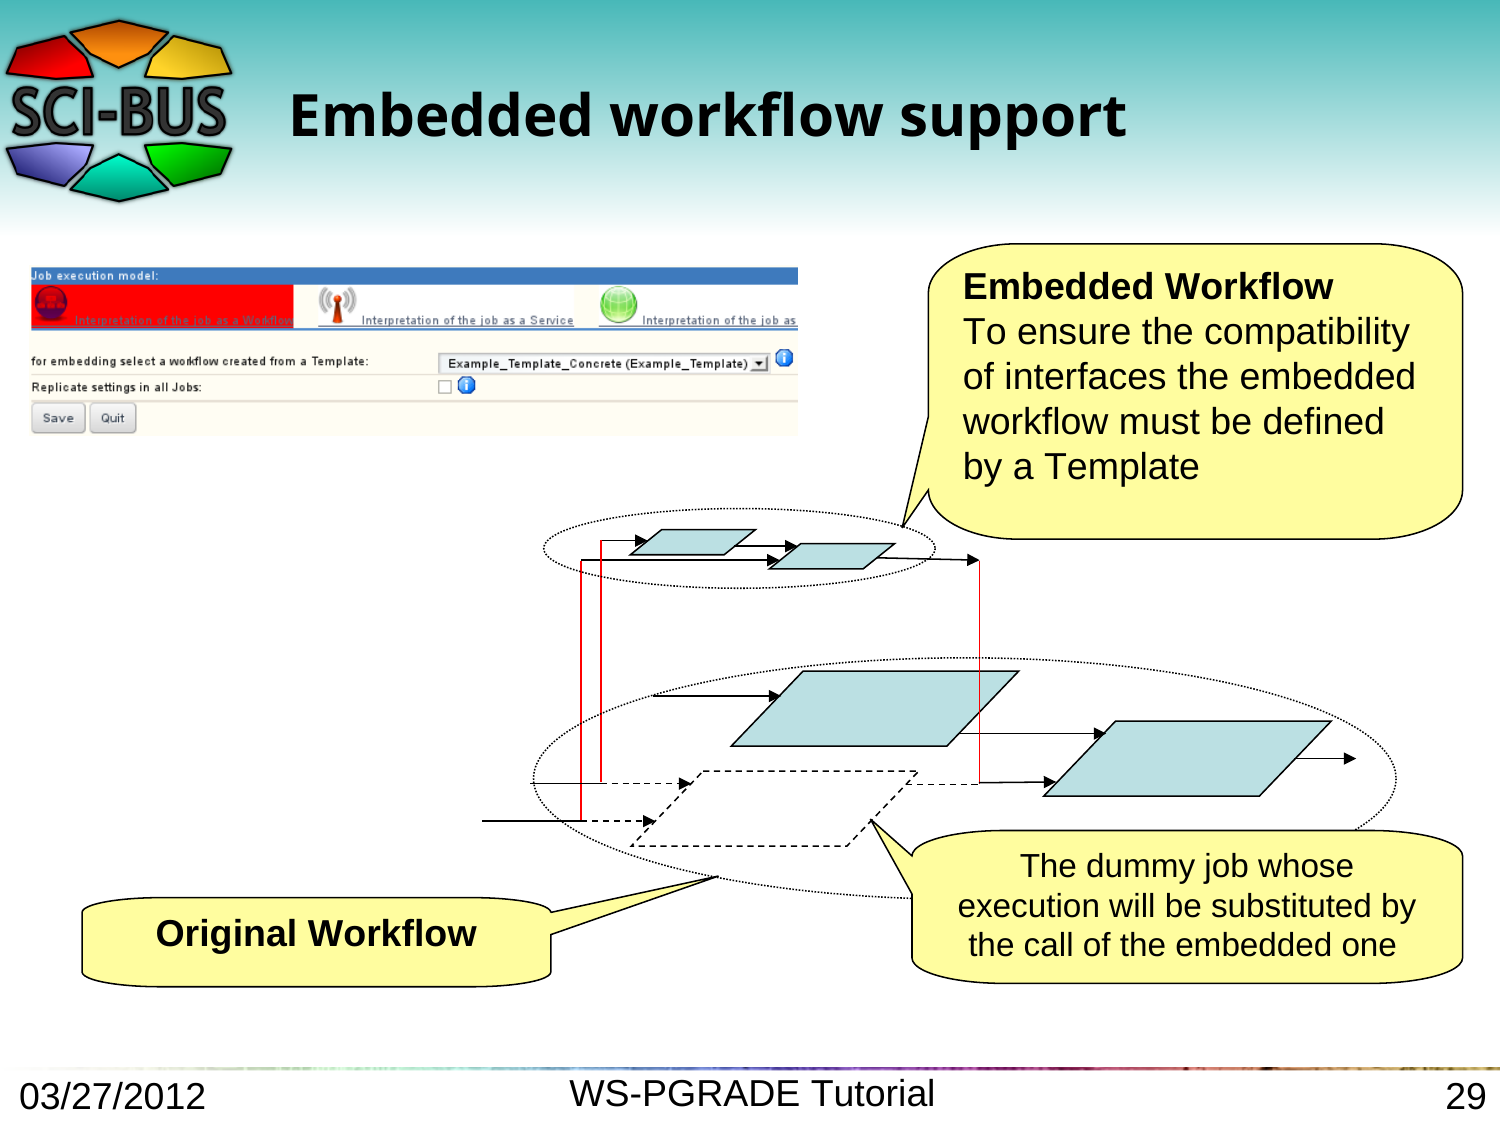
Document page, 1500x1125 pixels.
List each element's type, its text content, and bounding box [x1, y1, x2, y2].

text_box [731, 671, 979, 747]
text_box Original Workflow [82, 876, 719, 987]
text_box [980, 671, 1019, 712]
picture [29, 265, 798, 436]
picture [0, 15, 237, 207]
text_box [769, 543, 895, 569]
text_box [1043, 721, 1332, 797]
text_box The dummy job whose execution will be substituted by the call of the embedded one [870, 819, 1463, 984]
title Embedded workflow support [274, 19, 1500, 207]
text_box Embedded Workflow To ensure the compatibility of interfaces the embedded workflow must be defined by a Template [902, 243, 1463, 540]
text_box [630, 529, 756, 555]
picture [0, 1067, 1500, 1125]
